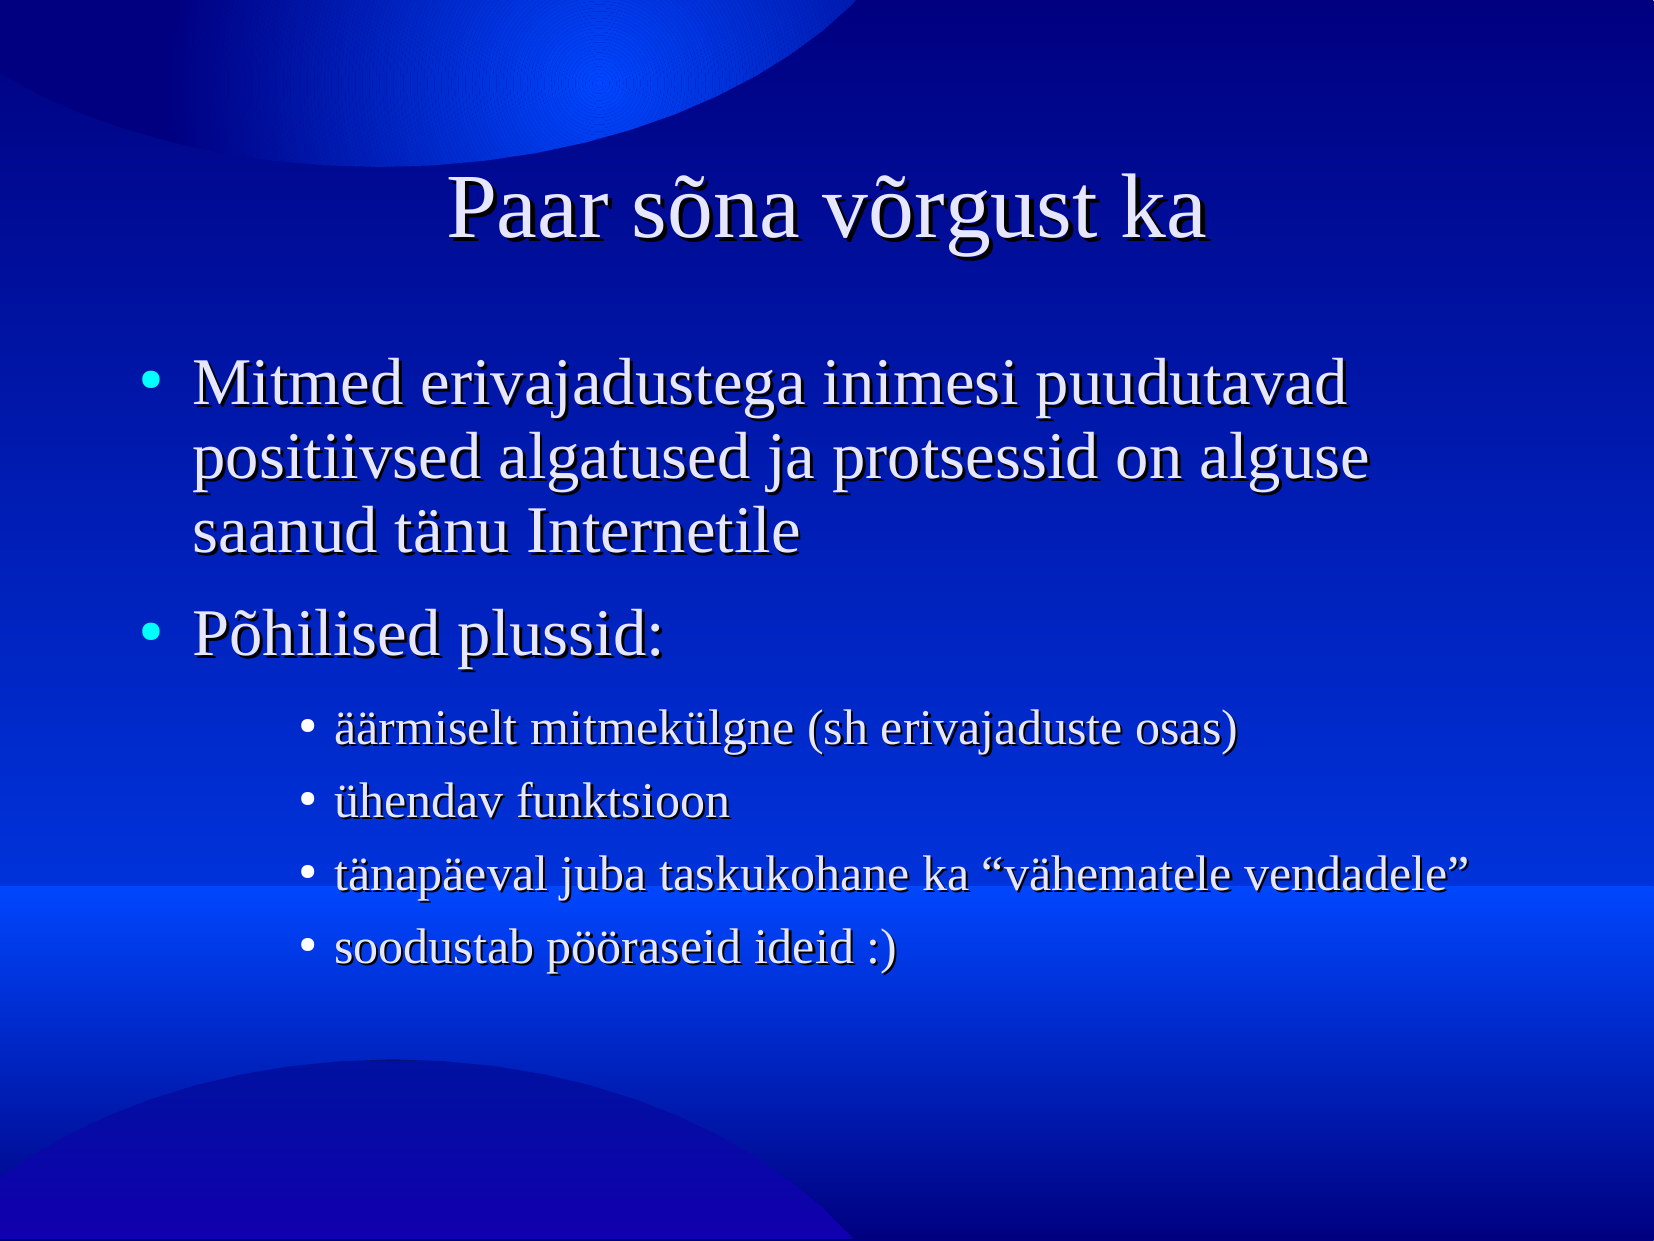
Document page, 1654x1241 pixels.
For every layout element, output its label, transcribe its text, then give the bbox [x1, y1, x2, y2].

title Paar sõna võrgust ka [121, 102, 1534, 311]
list Mitmed erivajadustega inimesi puudutavad positiivsed algatused ja protsessid on alguse saanud tänu Internetile Põhilised plussid: äärmiselt mitmekülgne (sh erivajaduste osas) ühendav funktsioon tänapäeval juba taskukohane ka “vähematele vendadele” soodustab pööraseid ideid :) [121, 344, 1534, 1127]
